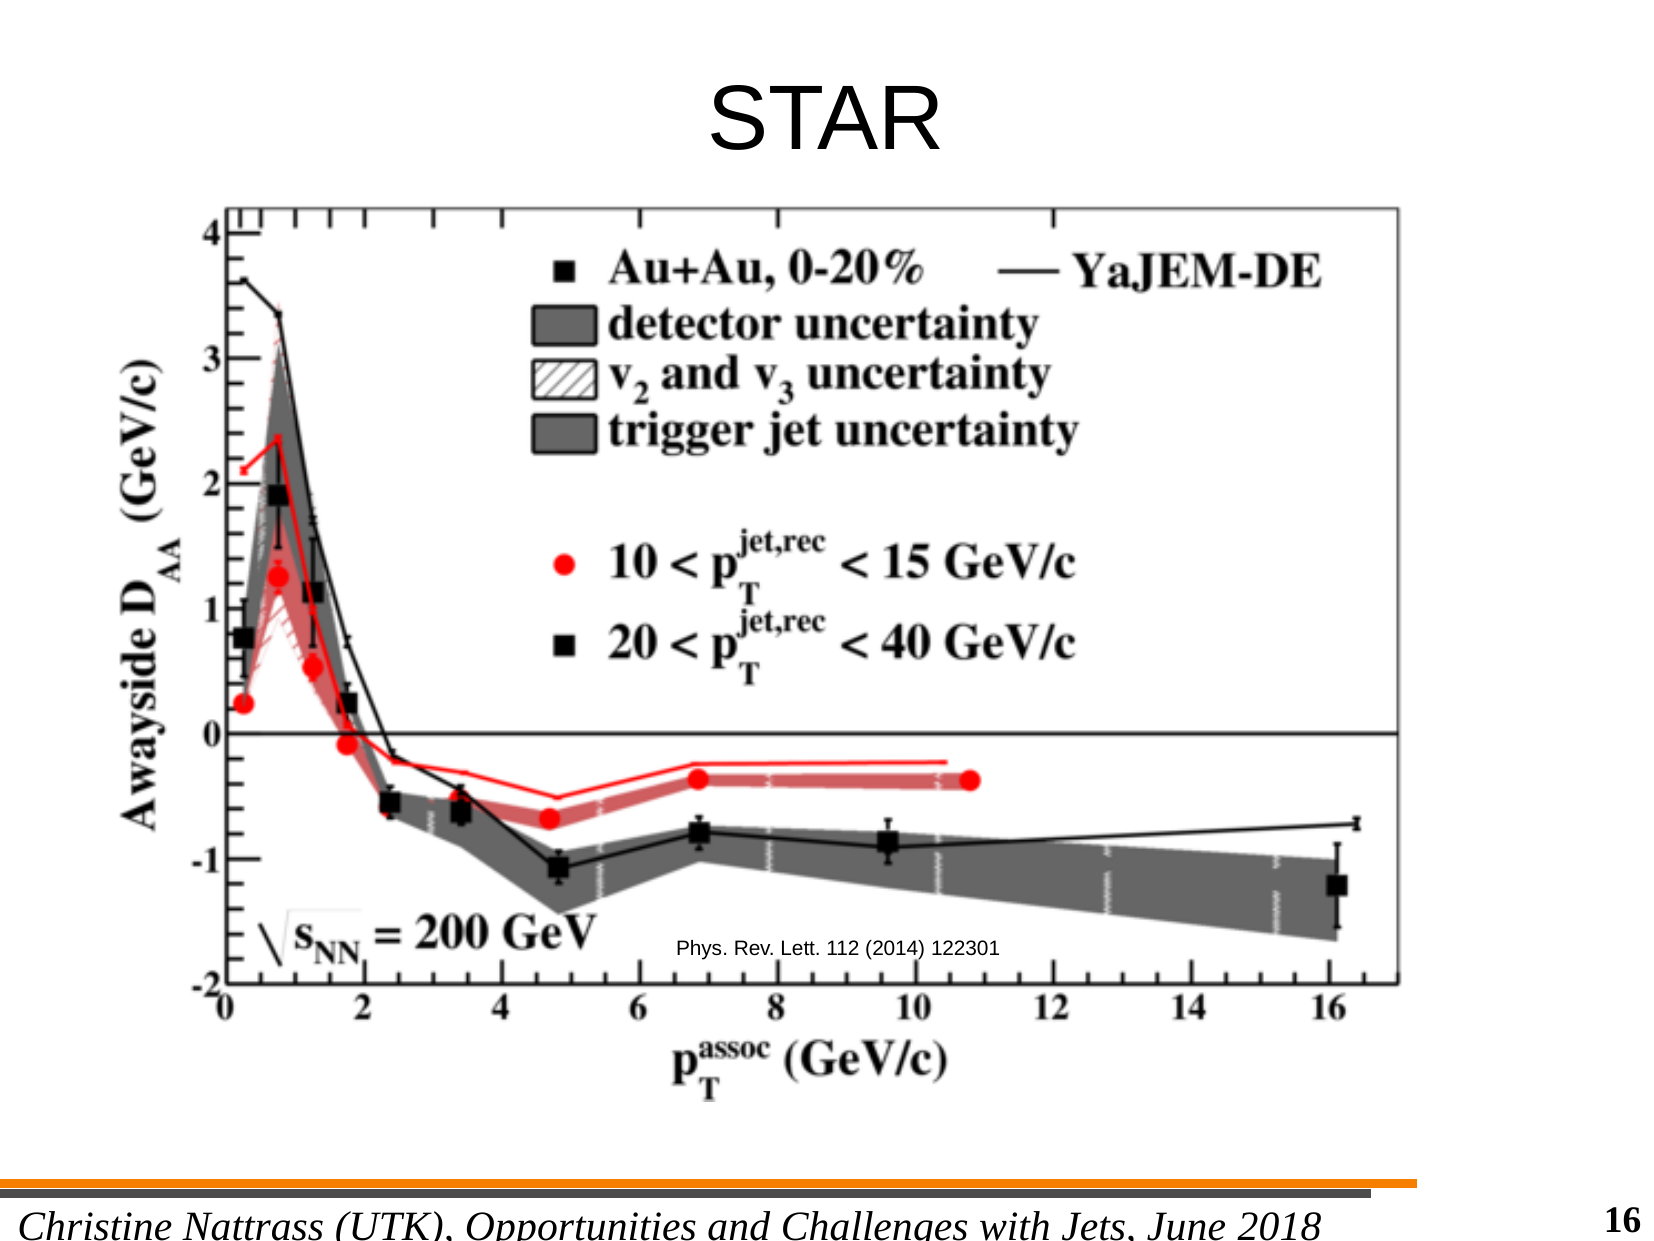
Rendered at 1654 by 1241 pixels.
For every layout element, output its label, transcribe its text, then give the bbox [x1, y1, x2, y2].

title STAR [82, 13, 1571, 221]
picture [94, 201, 1426, 1102]
text_box Phys. Rev. Lett. 112 (2014) 122301 [661, 929, 1015, 964]
